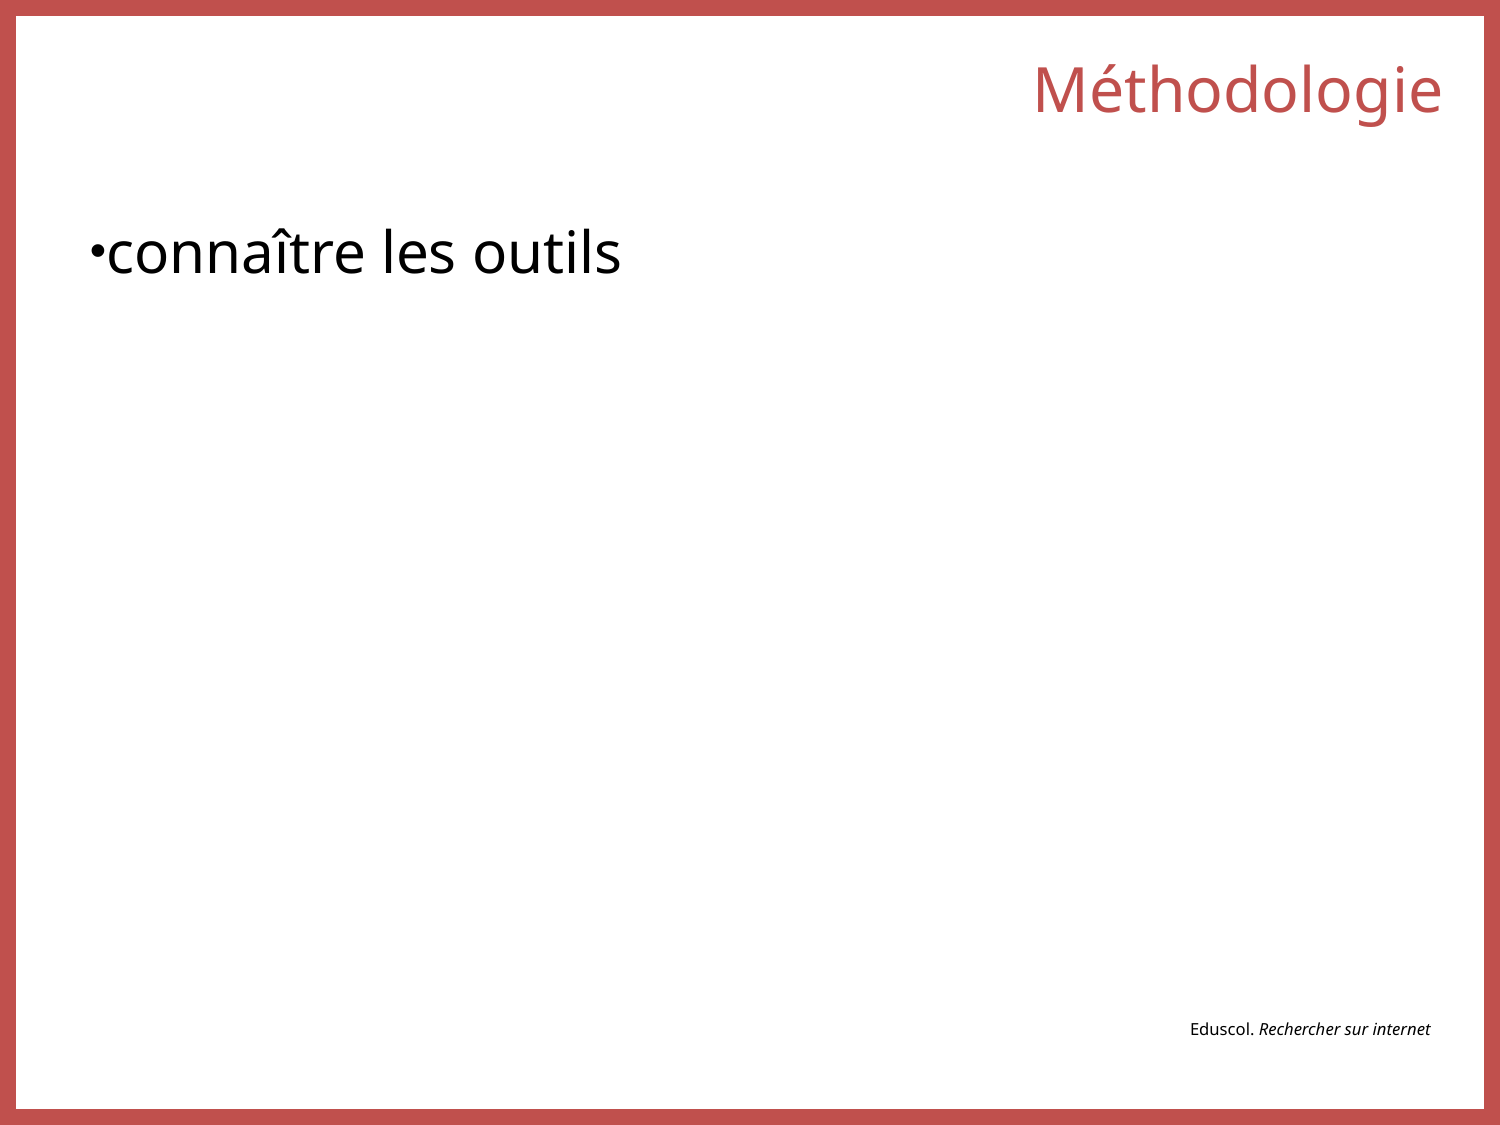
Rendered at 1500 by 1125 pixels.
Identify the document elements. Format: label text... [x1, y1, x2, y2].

text_box Méthodologie [108, 42, 1459, 161]
text_box connaître les outils [75, 208, 1425, 1071]
text_box [0, 0, 1500, 1125]
text_box Eduscol. Rechercher sur internet [1175, 1011, 1453, 1067]
